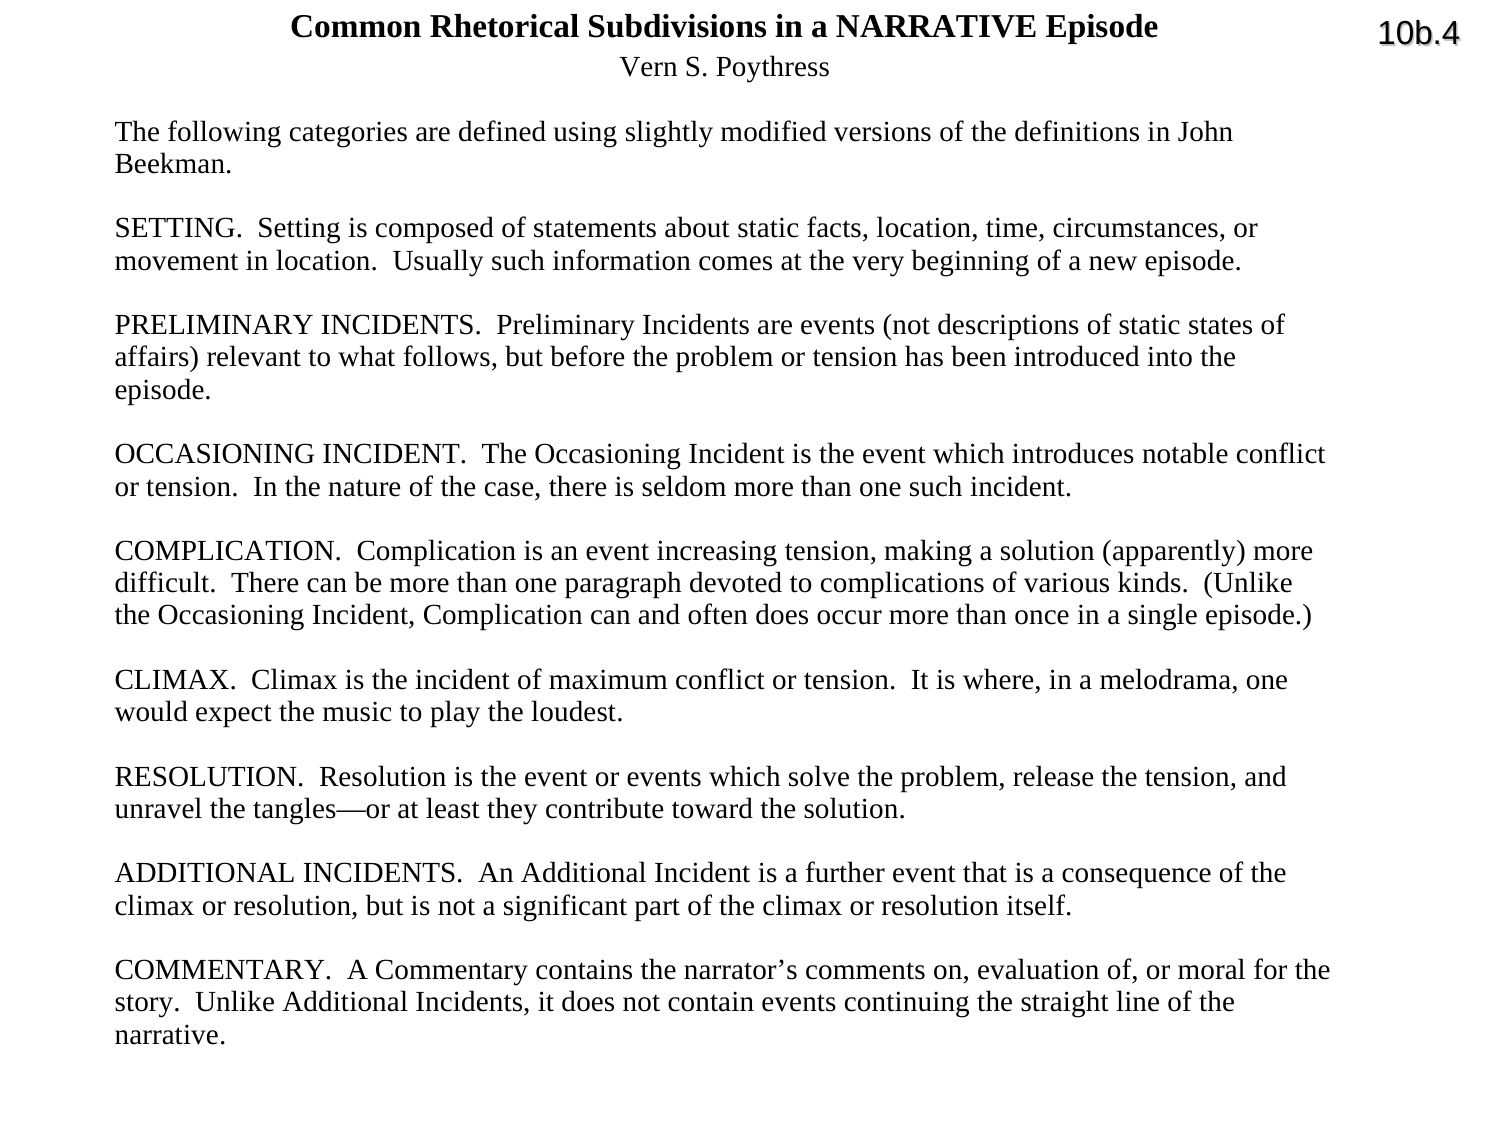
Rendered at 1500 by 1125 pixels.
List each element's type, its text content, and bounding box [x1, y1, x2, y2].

text_box Common Rhetorical Subdivisions in a NARRATIVE Episode Vern S. Poythress The following categories are defined using slightly modified versions of the definitions in John Beekman. SETTING. Setting is composed of statements about static facts, location, time, circumstances, or movement in location. Usually such information comes at the very beginning of a new episode. PRELIMINARY INCIDENTS. Preliminary Incidents are events (not descriptions of static states of affairs) relevant to what follows, but before the problem or tension has been introduced into the episode. OCCASIONING INCIDENT. The Occasioning Incident is the event which introduces notable conflict or tension. In the nature of the case, there is seldom more than one such incident. COMPLICATION. Complication is an event increasing tension, making a solution (apparently) more difficult. There can be more than one paragraph devoted to complications of various kinds. (Unlike the Occasioning Incident, Complication can and often does occur more than once in a single episode.) CLIMAX. Climax is the incident of maximum conflict or tension. It is where, in a melodrama, one would expect the music to play the loudest. RESOLUTION. Resolution is the event or events which solve the problem, release the tension, and unravel the tangles—or at least they contribute toward the solution. ADDITIONAL INCIDENTS. An Additional Incident is a further event that is a consequence of the climax or resolution, but is not a significant part of the climax or resolution itself. COMMENTARY. A Commentary contains the narrator’s comments on, evaluation of, or moral for the story. Unlike Additional Incidents, it does not contain events continuing the straight line of the narrative. [99, 0, 1350, 1059]
text_box 10b.4 [1362, 7, 1488, 60]
